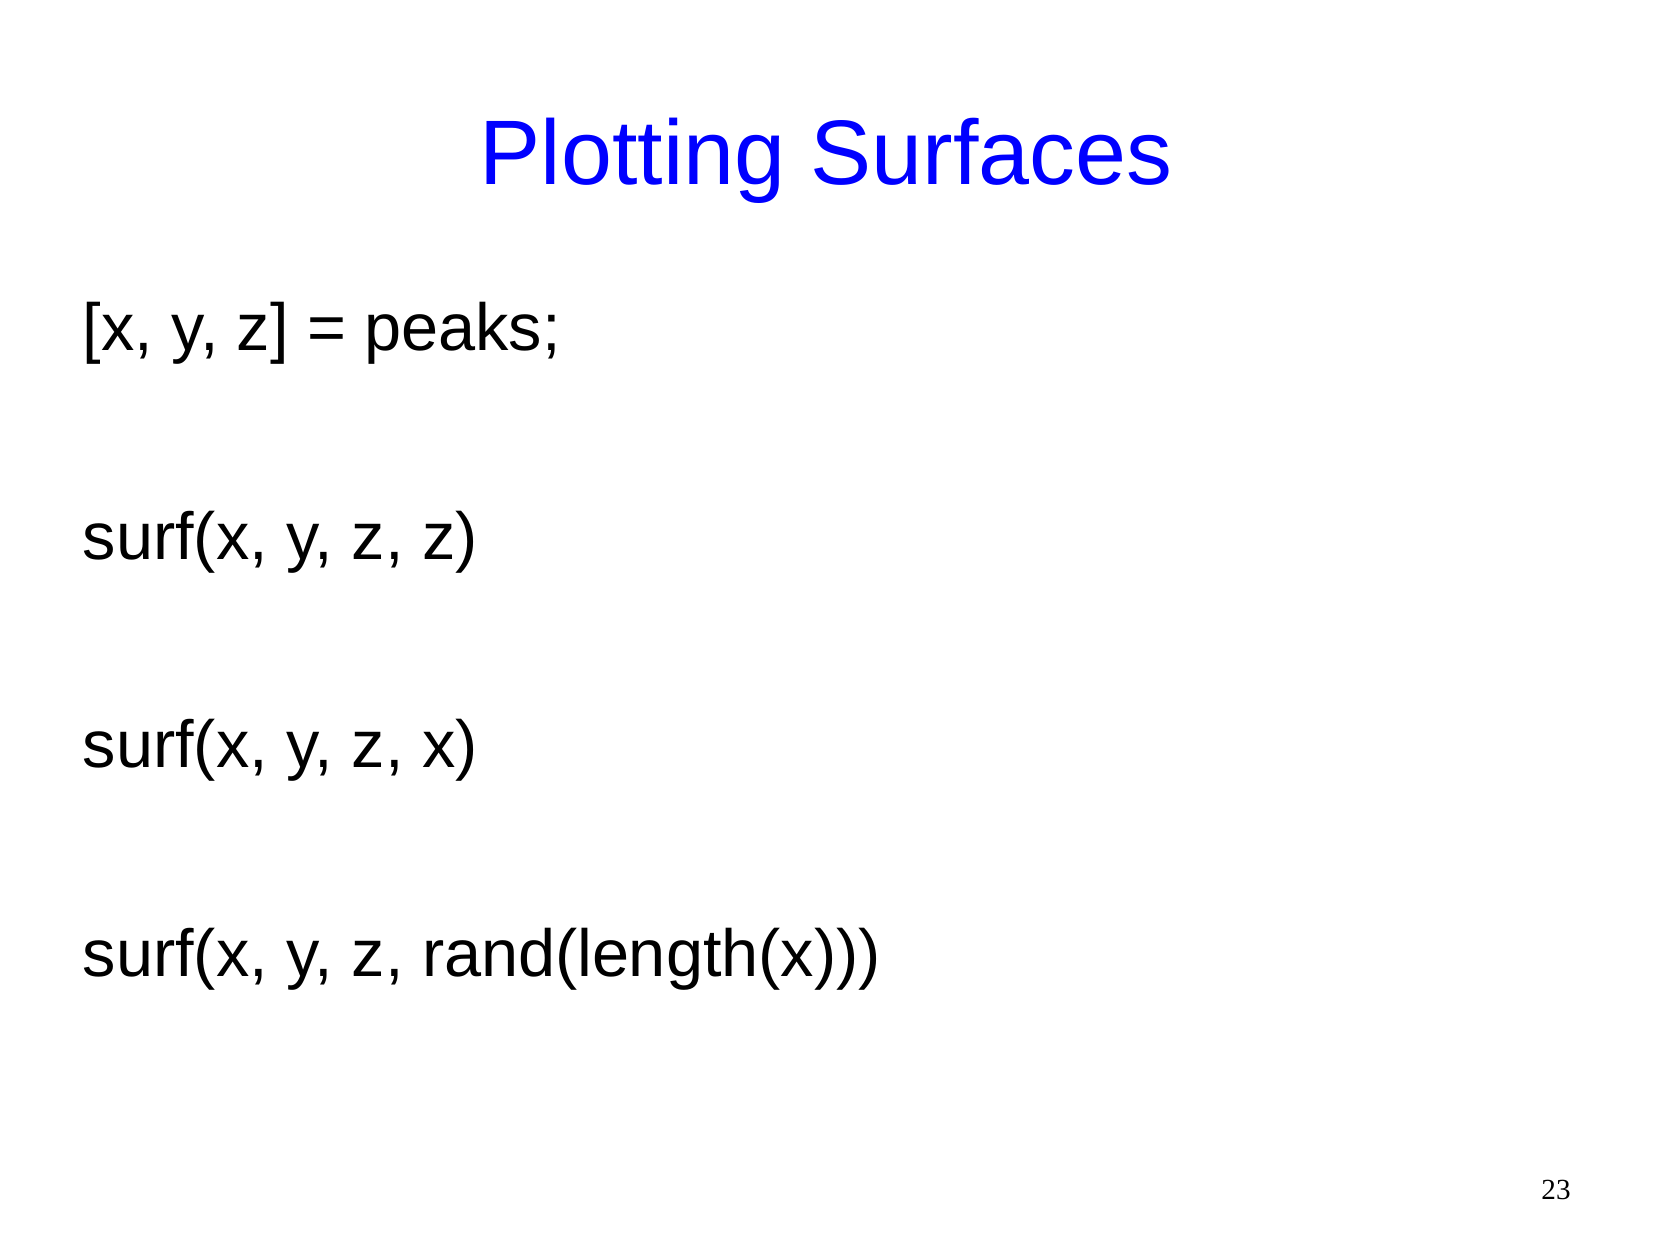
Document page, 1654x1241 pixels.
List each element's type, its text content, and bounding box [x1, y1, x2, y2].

list [x, y, z] = peaks; surf(x, y, z, z) surf(x, y, z, x) surf(x, y, z, rand(length(x))) [82, 290, 1571, 1094]
title Plotting Surfaces [82, 56, 1571, 250]
